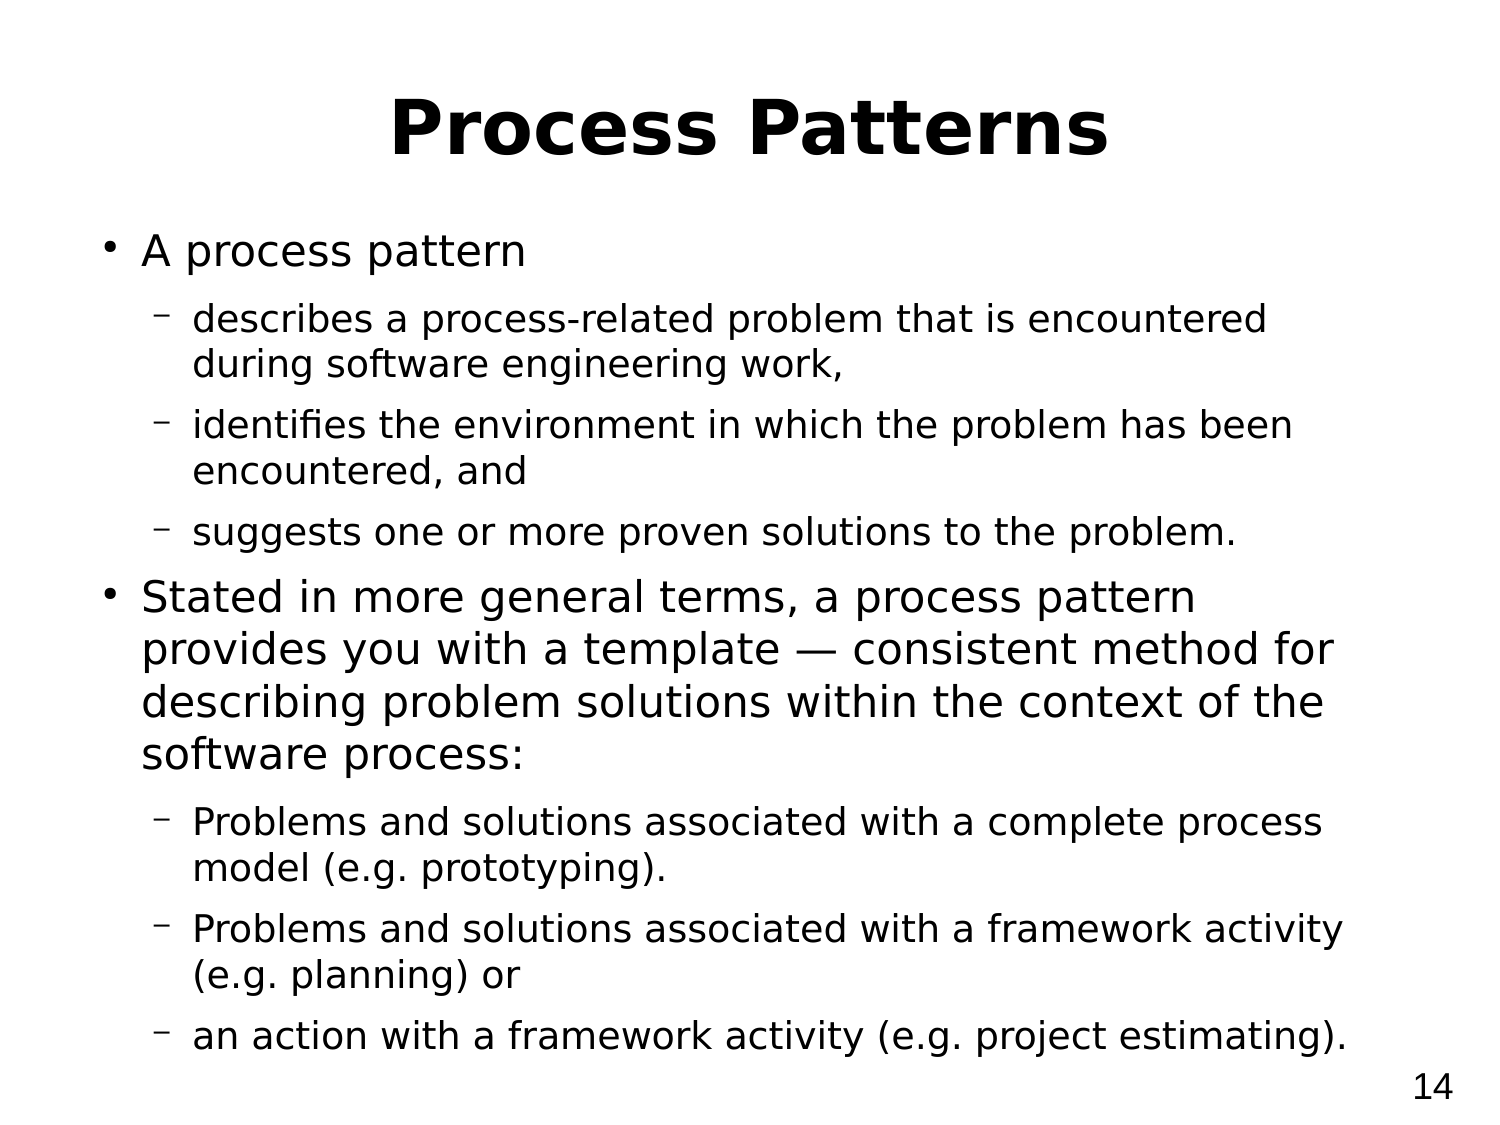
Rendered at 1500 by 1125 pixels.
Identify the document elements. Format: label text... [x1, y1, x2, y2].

list A process pattern describes a process-related problem that is encountered during software engineering work, identifies the environment in which the problem has been encountered, and suggests one or more proven solutions to the problem. Stated in more general terms, a process pattern provides you with a template — consistent method for describing problem solutions within the context of the software process: Problems and solutions associated with a complete process model (e.g. prototyping). Problems and solutions associated with a framework activity (e.g. planning) or an action with a framework activity (e.g. project estimating). [75, 204, 1395, 1075]
title Process Patterns [75, 44, 1425, 177]
